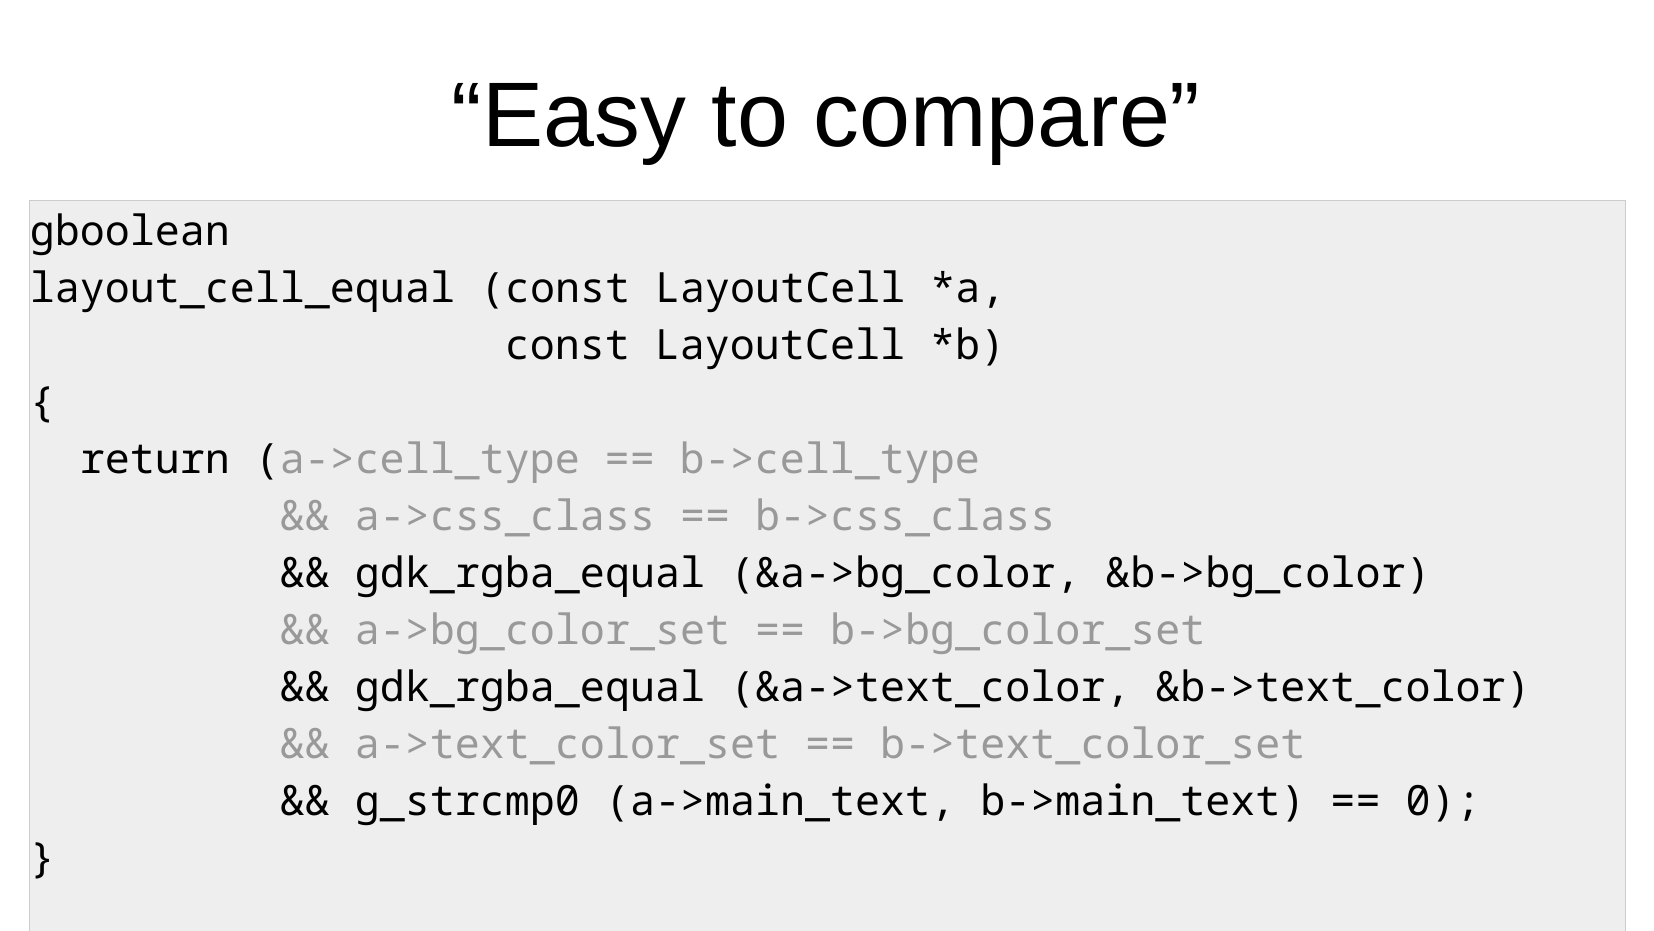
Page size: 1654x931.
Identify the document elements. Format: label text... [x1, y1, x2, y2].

title “Easy to compare” [82, 37, 1571, 193]
text_box gboolean layout_cell_equal (const LayoutCell *a, const LayoutCell *b) { return (a->cell_type == b->cell_type && a->css_class == b->css_class && gdk_rgba_equal (&a->bg_color, &b->bg_color) && a->bg_color_set == b->bg_color_set && gdk_rgba_equal (&a->text_color, &b->text_color) && a->text_color_set == b->text_color_set && g_strcmp0 (a->main_text, b->main_text) == 0); } [29, 200, 1626, 884]
